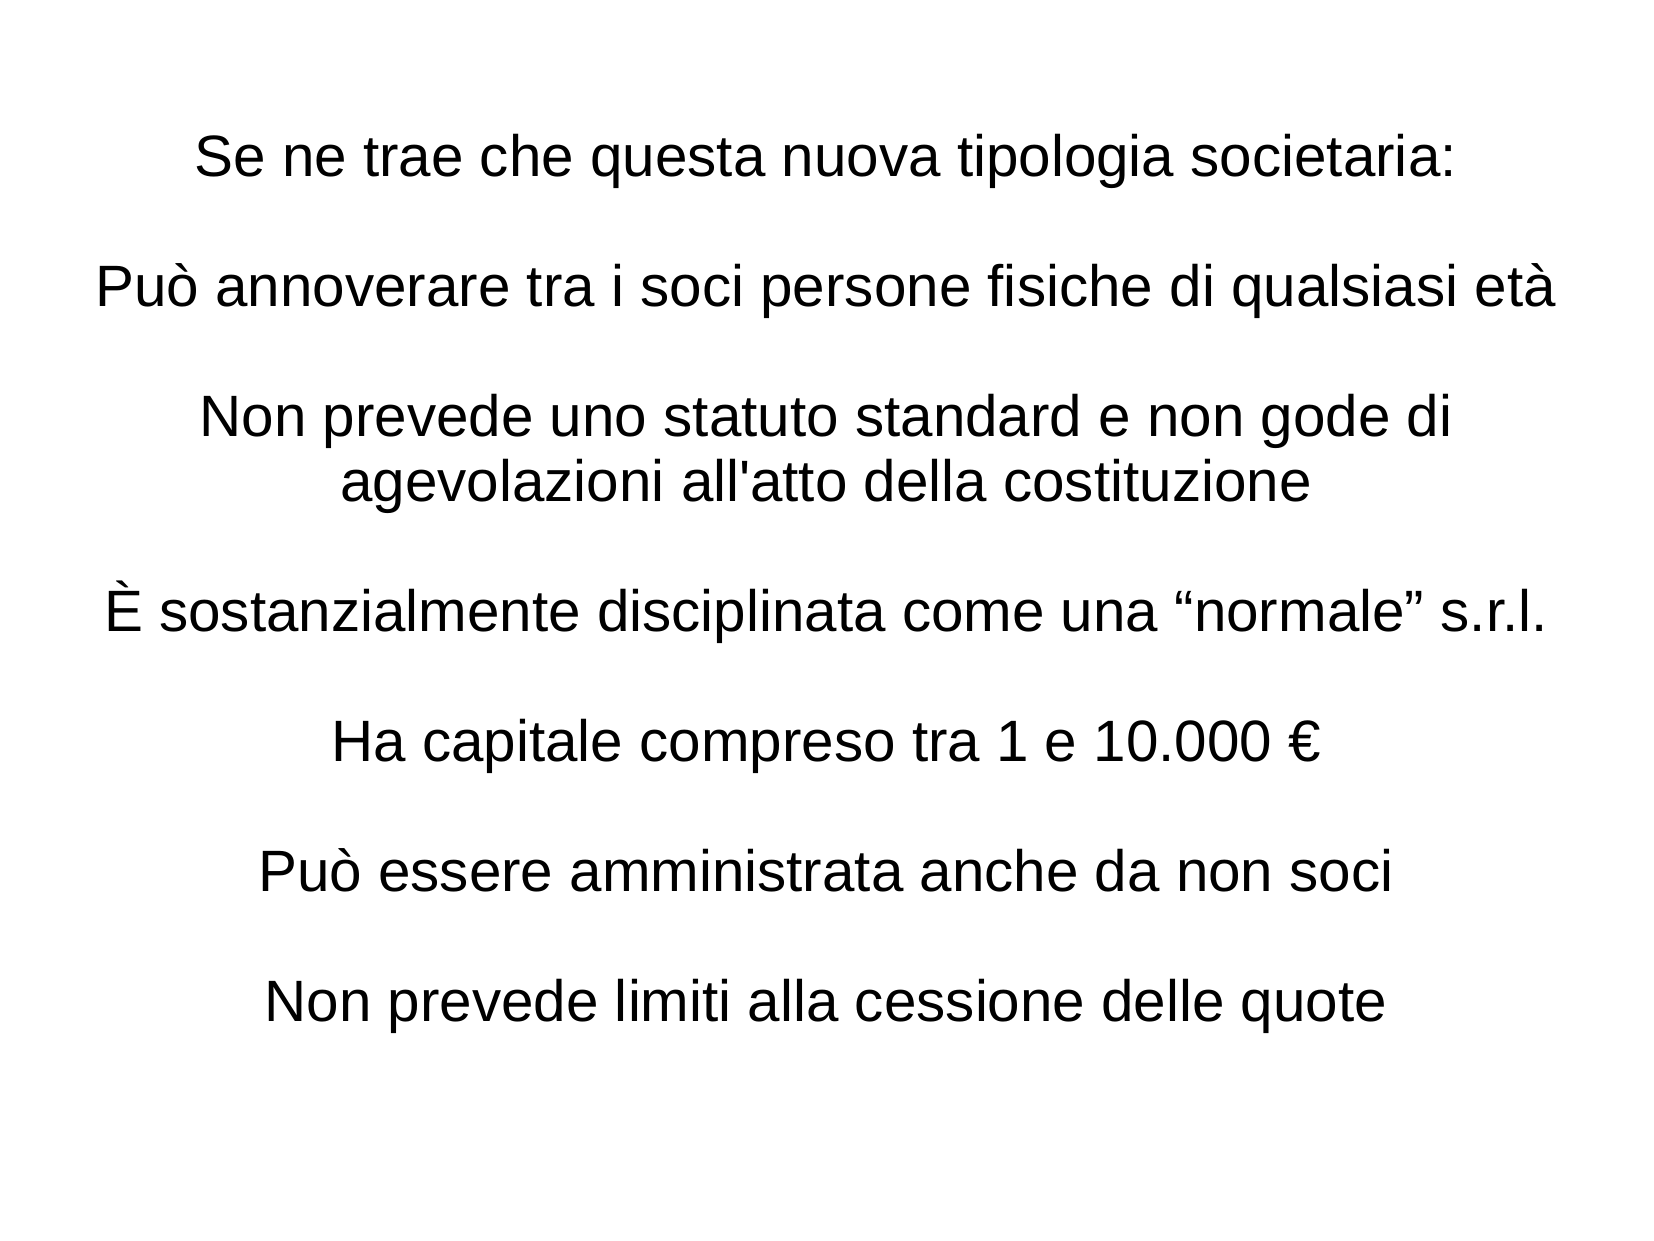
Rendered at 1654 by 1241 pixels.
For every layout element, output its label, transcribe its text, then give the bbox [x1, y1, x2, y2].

subtitle Se ne trae che questa nuova tipologia societaria: Può annoverare tra i soci persone fisiche di qualsiasi età Non prevede uno statuto standard e non gode di agevolazioni all'atto della costituzione È sostanzialmente disciplinata come una “normale” s.r.l. Ha capitale compreso tra 1 e 10.000 € Può essere amministrata anche da non soci Non prevede limiti alla cessione delle quote [82, 49, 1571, 1109]
